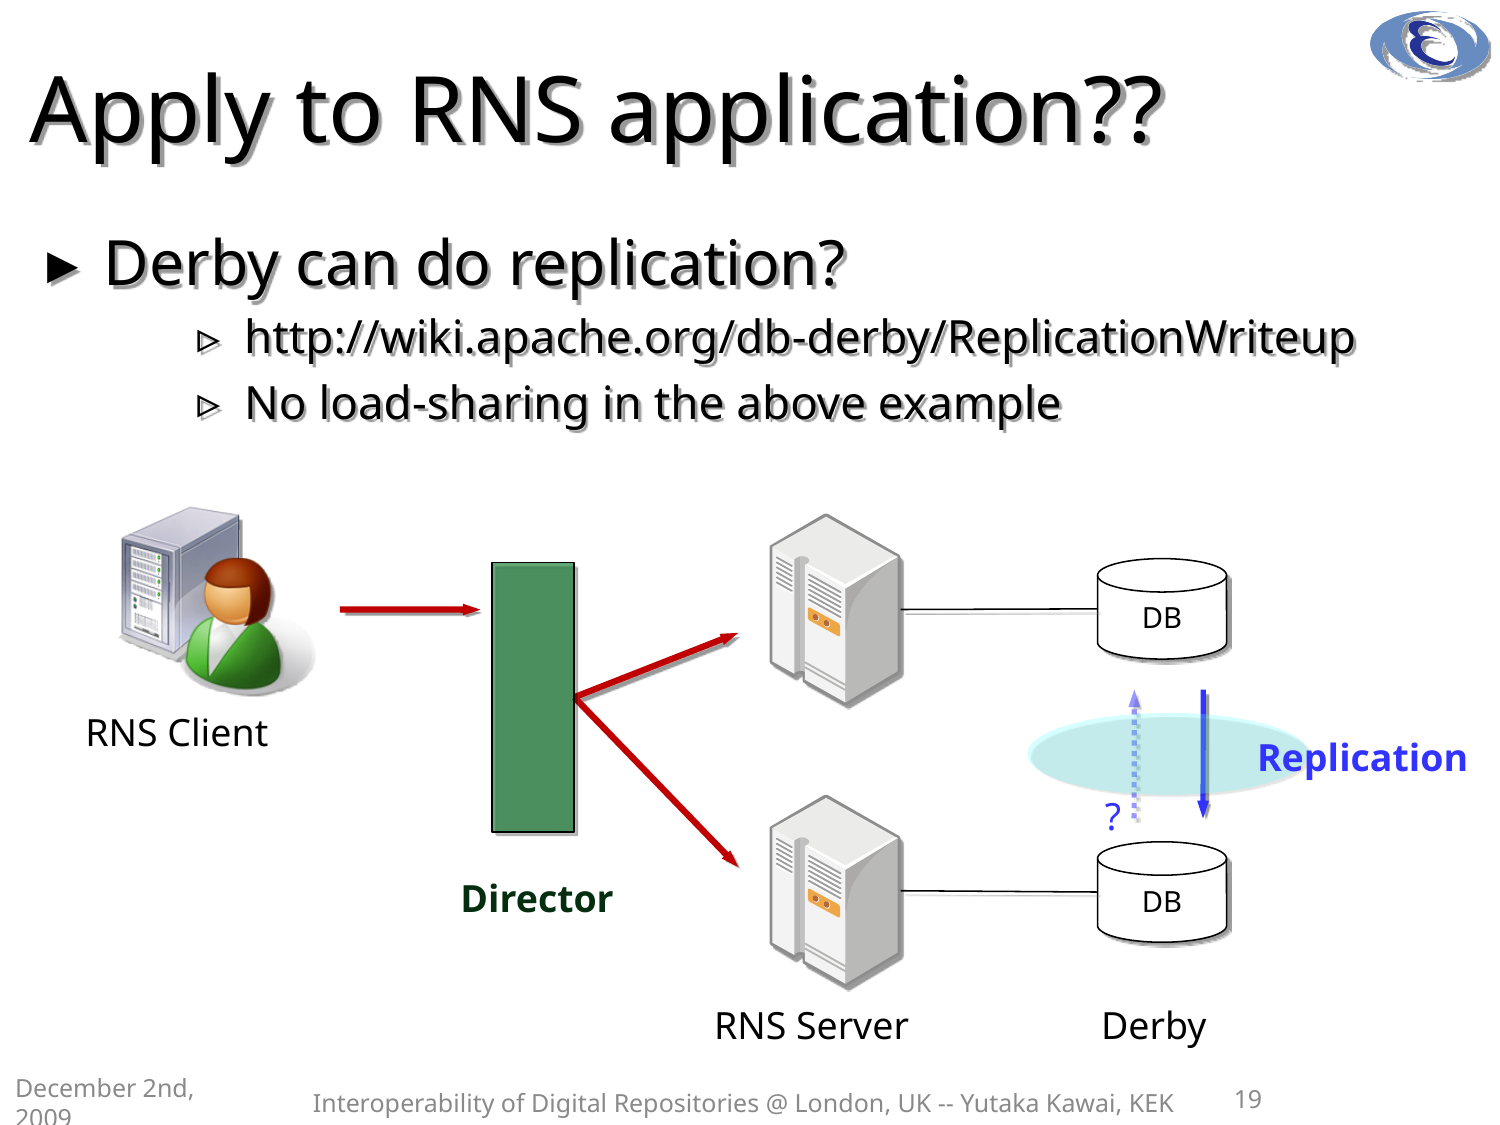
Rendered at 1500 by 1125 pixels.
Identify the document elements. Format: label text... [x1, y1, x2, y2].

picture [769, 794, 901, 987]
text_box [492, 563, 574, 832]
text_box [1027, 712, 1272, 795]
text_box DB [1097, 558, 1227, 660]
text_box Director [445, 867, 624, 928]
picture [117, 501, 317, 702]
text_box December 2nd, 2009 [0, 1065, 269, 1125]
text_box Interoperability of Digital Repositories @ London, UK -- Yutaka Kawai, KEK [269, 1065, 1218, 1125]
text_box ? [1089, 785, 1137, 846]
text_box RNS Client [70, 701, 293, 762]
text_box Replication [1242, 726, 1476, 788]
text_box DB [1097, 841, 1227, 943]
text_box Derby [1085, 994, 1225, 1055]
title Apply to RNS application?? [0, 0, 1500, 210]
text_box 19 [1218, 1065, 1500, 1125]
list Derby can do replication? http://wiki.apache.org/db-derby/ReplicationWriteup No load-sharing in the above example [0, 210, 1500, 481]
picture [769, 513, 901, 706]
text_box RNS Server [699, 994, 928, 1055]
